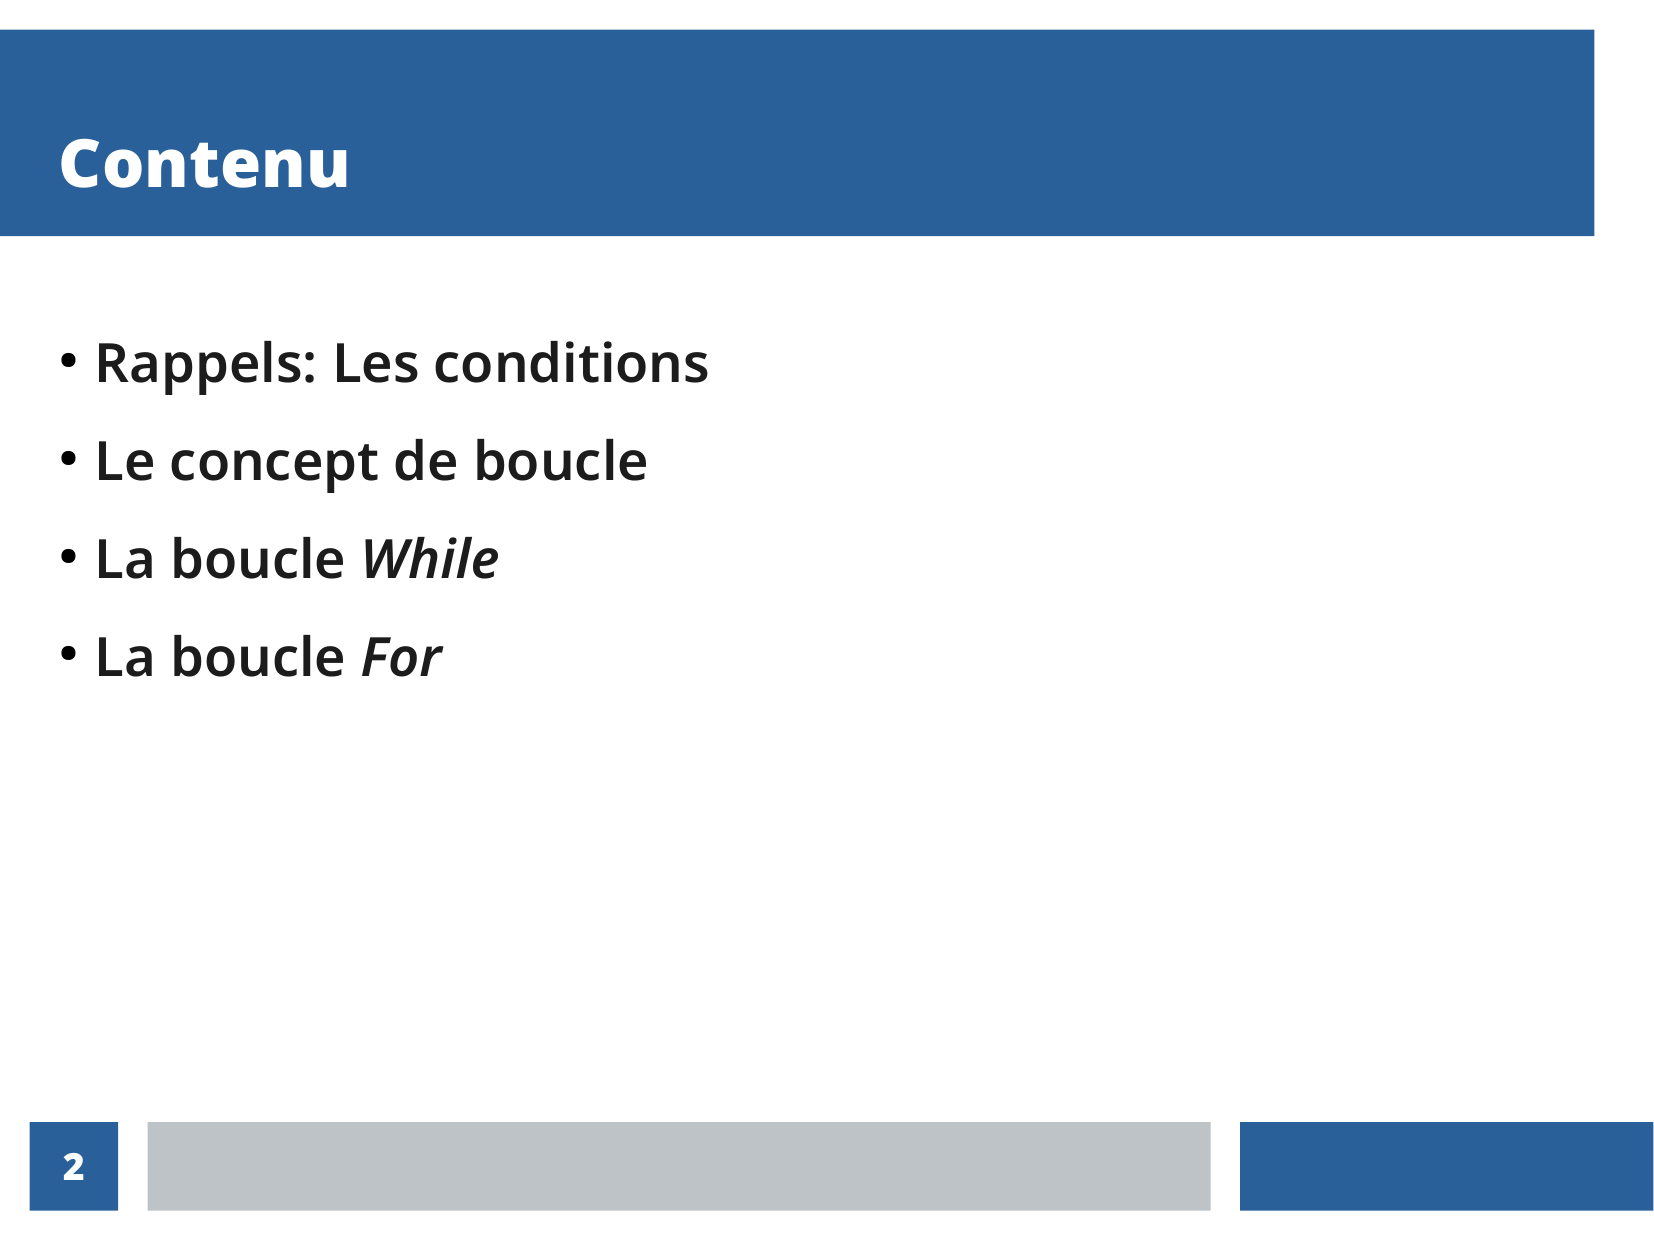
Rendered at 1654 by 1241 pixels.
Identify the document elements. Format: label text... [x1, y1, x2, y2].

list Rappels: Les conditions Le concept de boucle La boucle While La boucle For [59, 324, 1565, 1093]
title Contenu [59, 59, 1595, 207]
